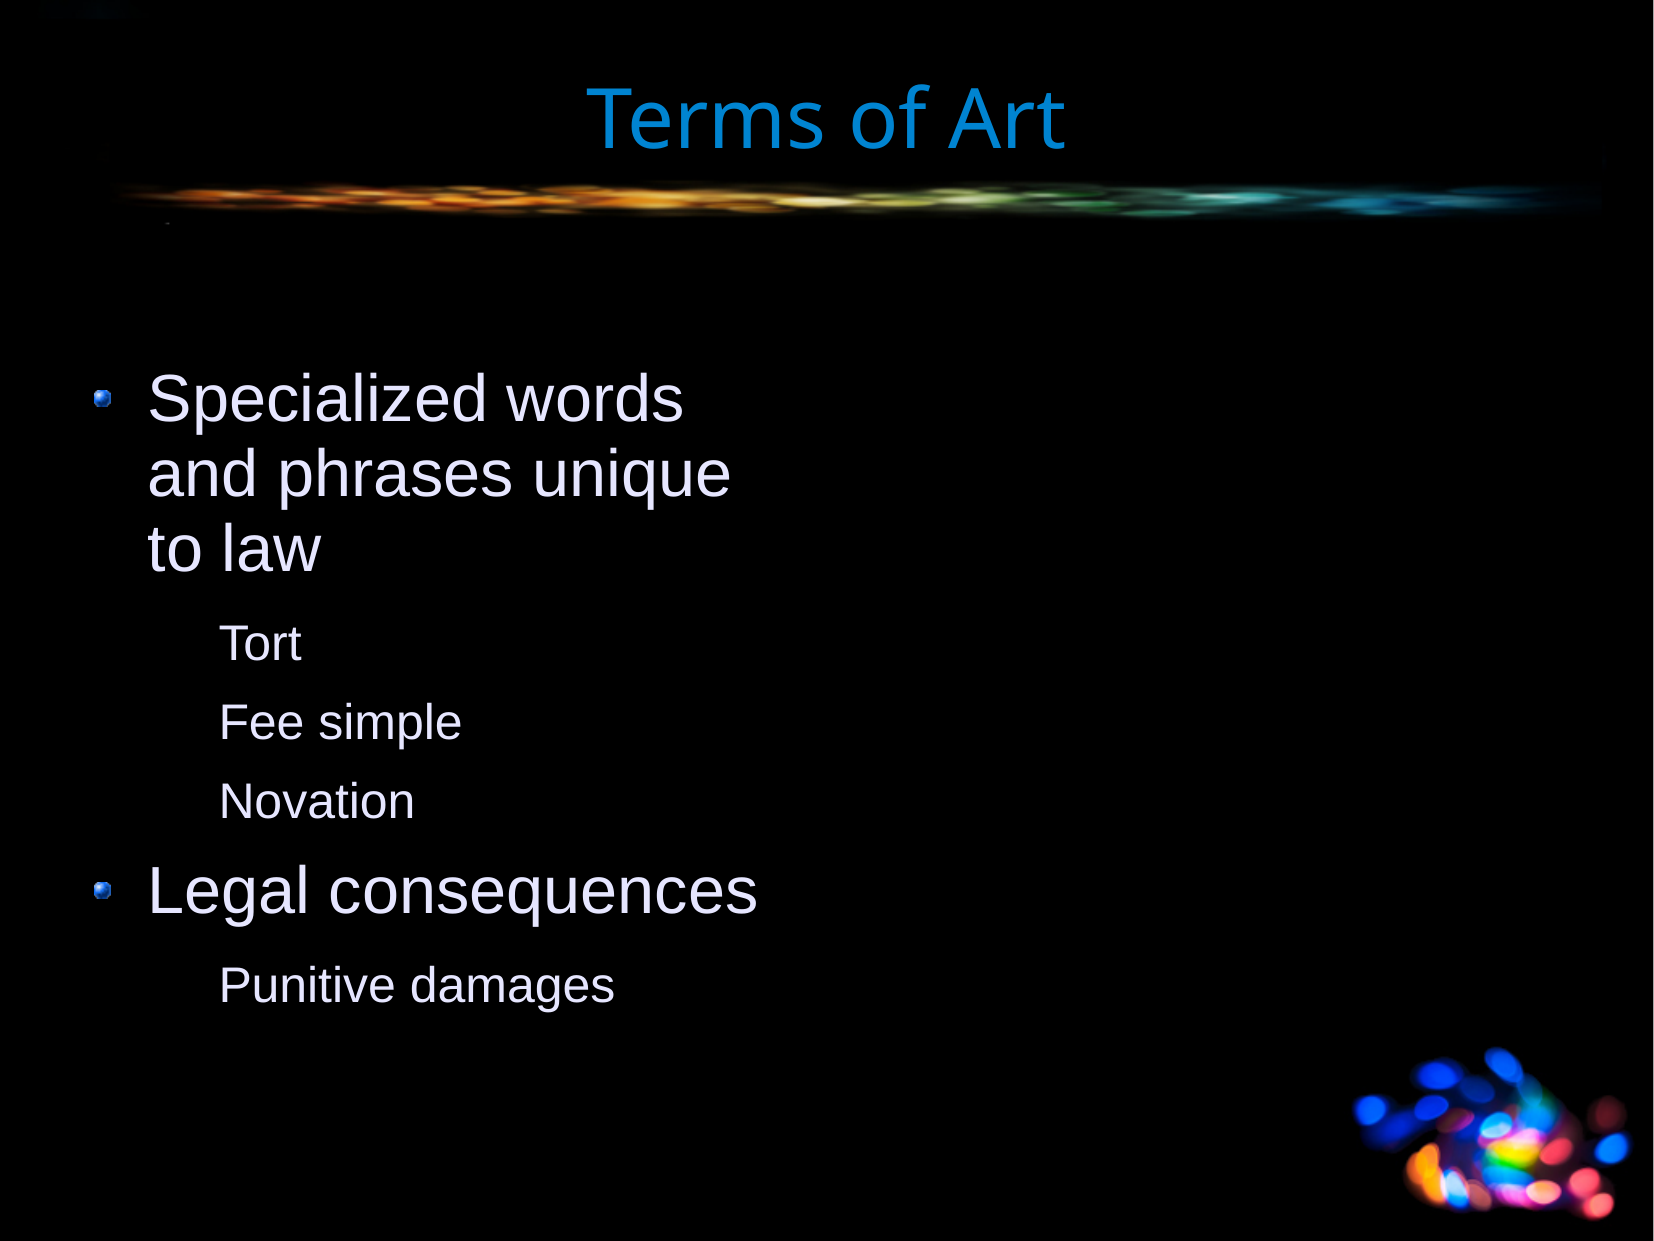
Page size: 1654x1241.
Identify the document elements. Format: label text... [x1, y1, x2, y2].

picture [0, 0, 1654, 1241]
list Specialized words and phrases unique to law Tort Fee simple Novation Legal consequences Punitive damages [76, 361, 803, 1165]
title Terms of Art [82, 12, 1571, 220]
